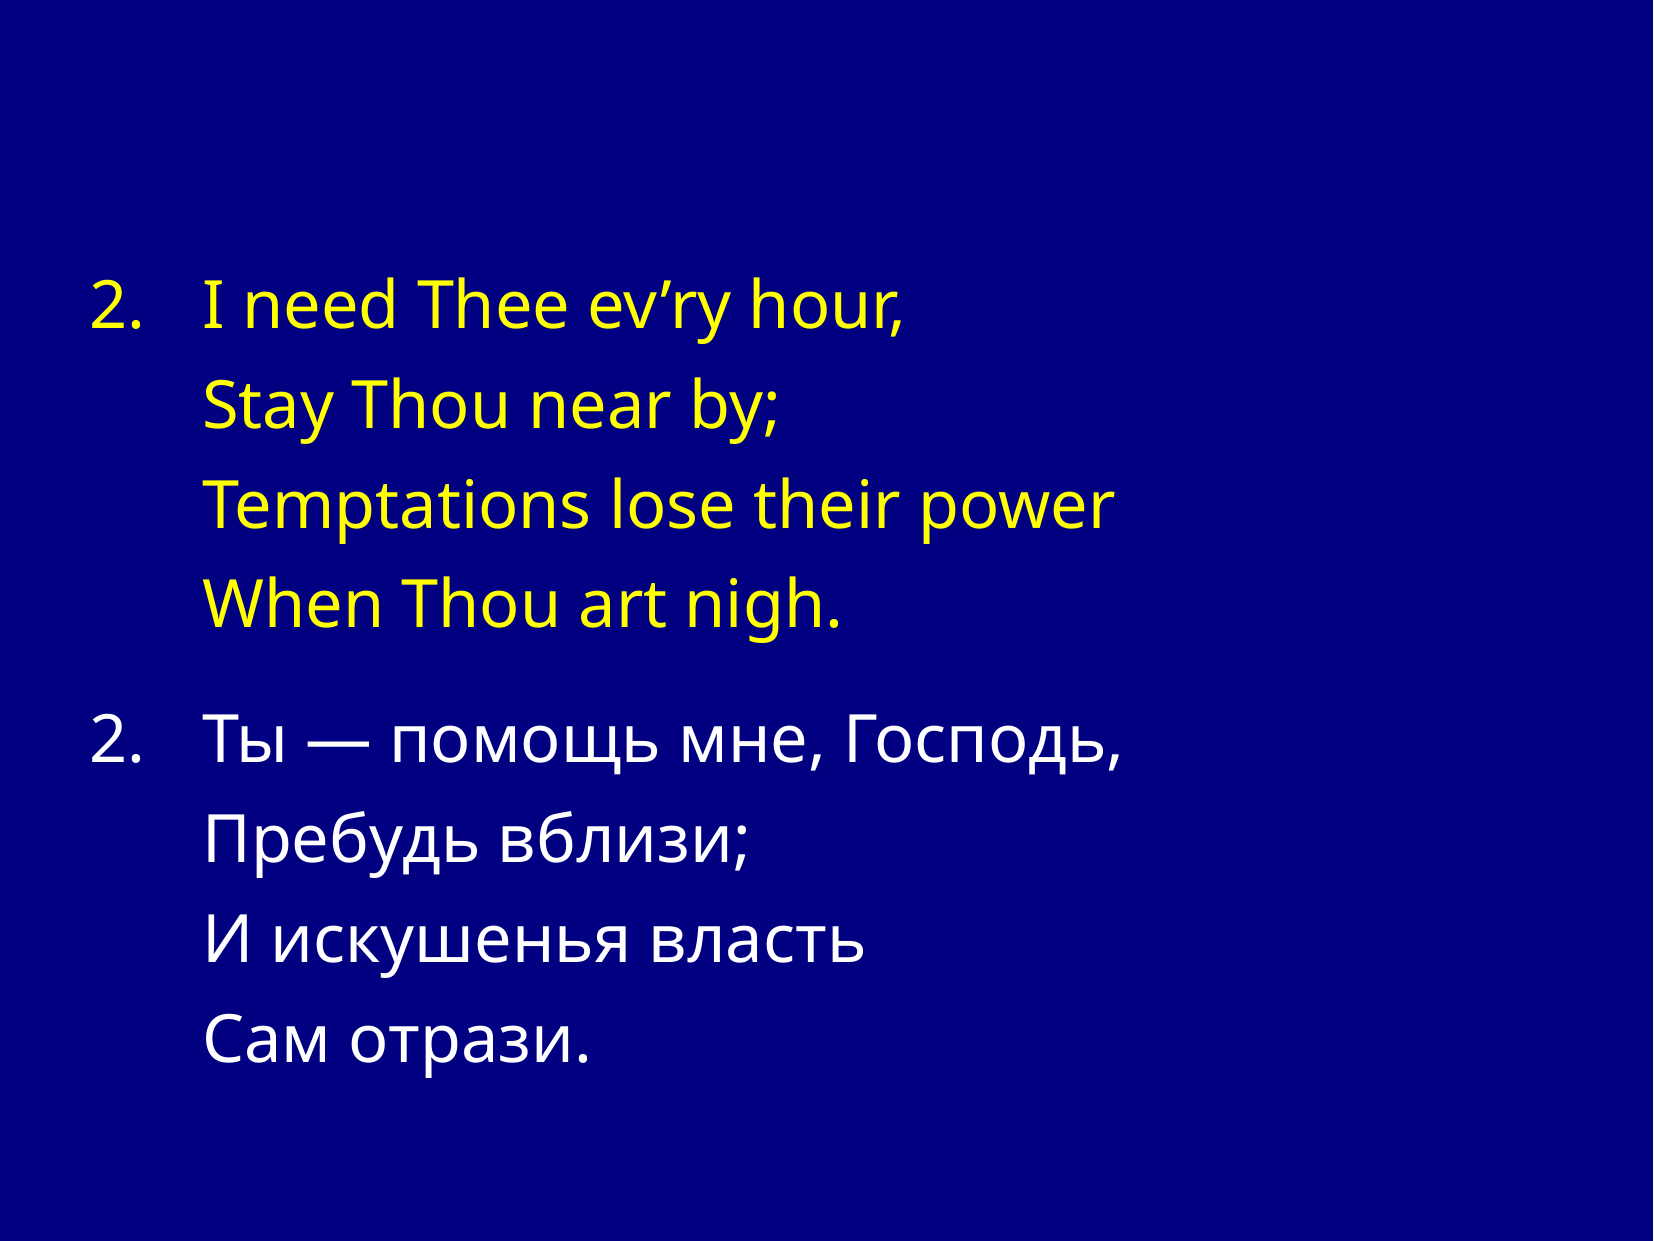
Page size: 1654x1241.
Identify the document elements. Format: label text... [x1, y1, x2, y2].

text_box 2. Ты — помощь мне, Господь, Пребудь вблизи; И искушенья власть Сам отрази. [75, 675, 1576, 1163]
text_box 2. I need Thee ev’ry hour, Stay Thou near by; Temptations lose their power When Thou art nigh. [75, 150, 1576, 638]
